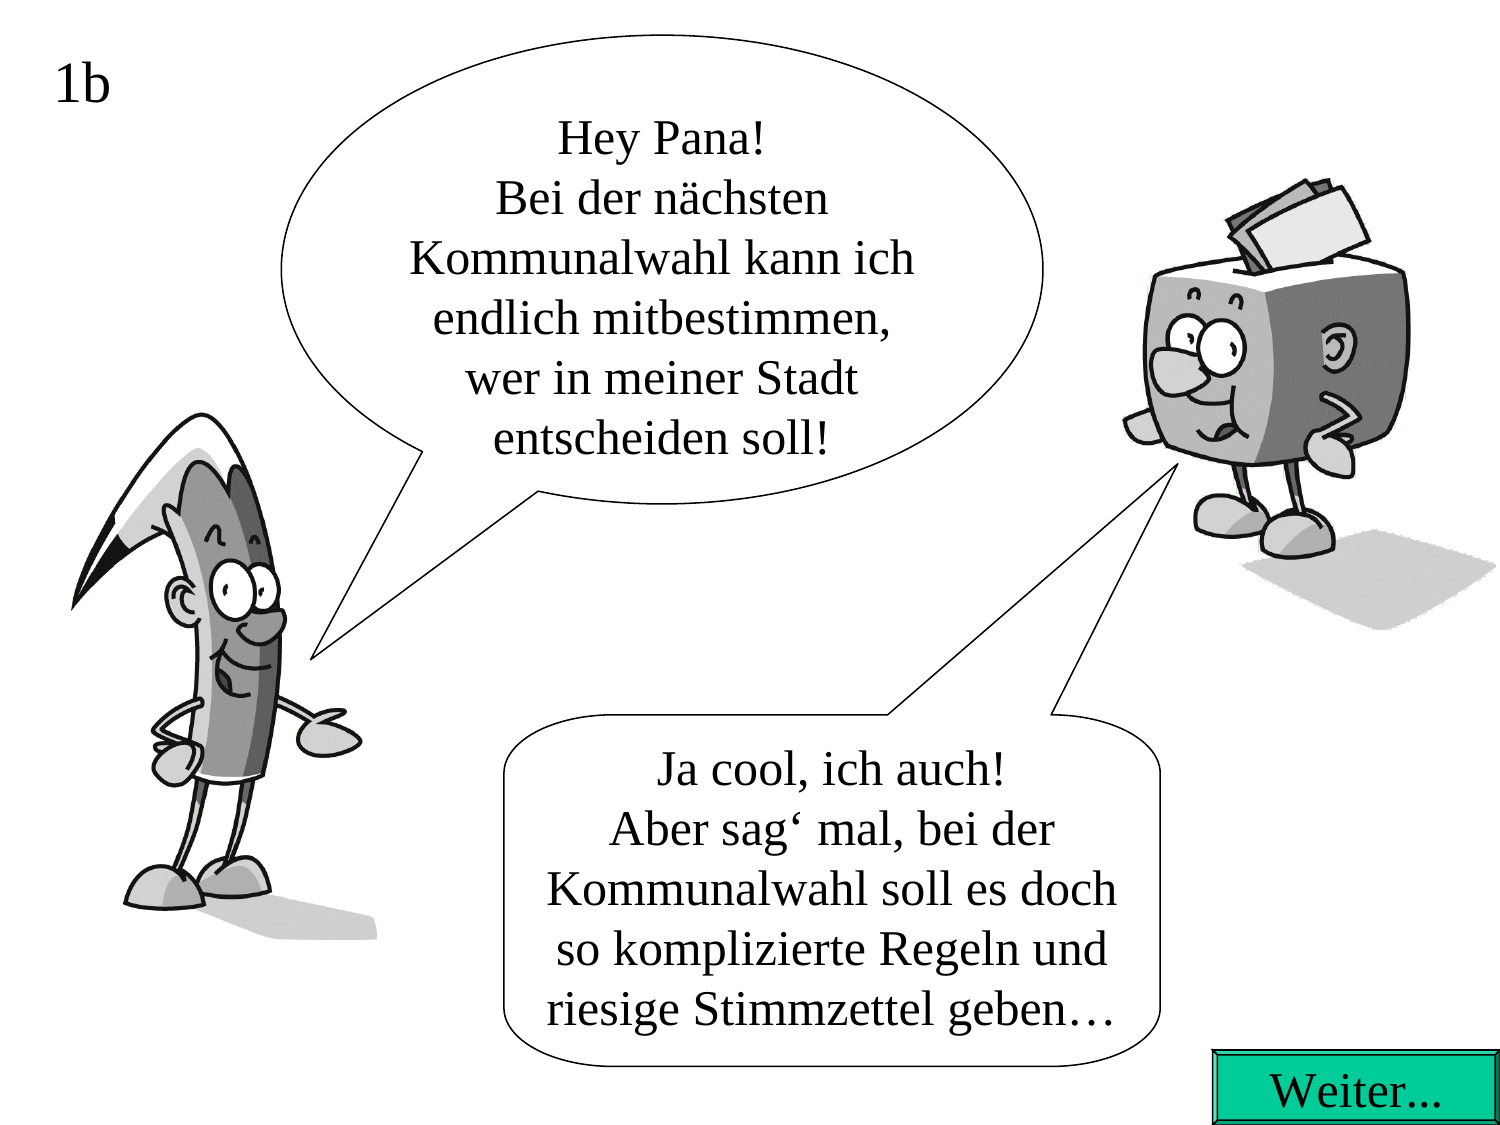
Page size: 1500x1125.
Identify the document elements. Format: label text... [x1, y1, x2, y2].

picture [1114, 170, 1496, 630]
text_box Weiter... [1218, 1055, 1495, 1120]
text_box 1b [38, 36, 138, 138]
text_box Ja cool, ich auch! Aber sag‘ mal, bei der Kommunalwahl soll es doch so komplizierte Regeln und riesige Stimmzettel geben… [503, 463, 1178, 1067]
picture [64, 399, 377, 940]
text_box Hey Pana! Bei der nächsten Kommunalwahl kann ich endlich mitbestimmen, wer in meiner Stadt entscheiden soll! [281, 35, 1043, 660]
